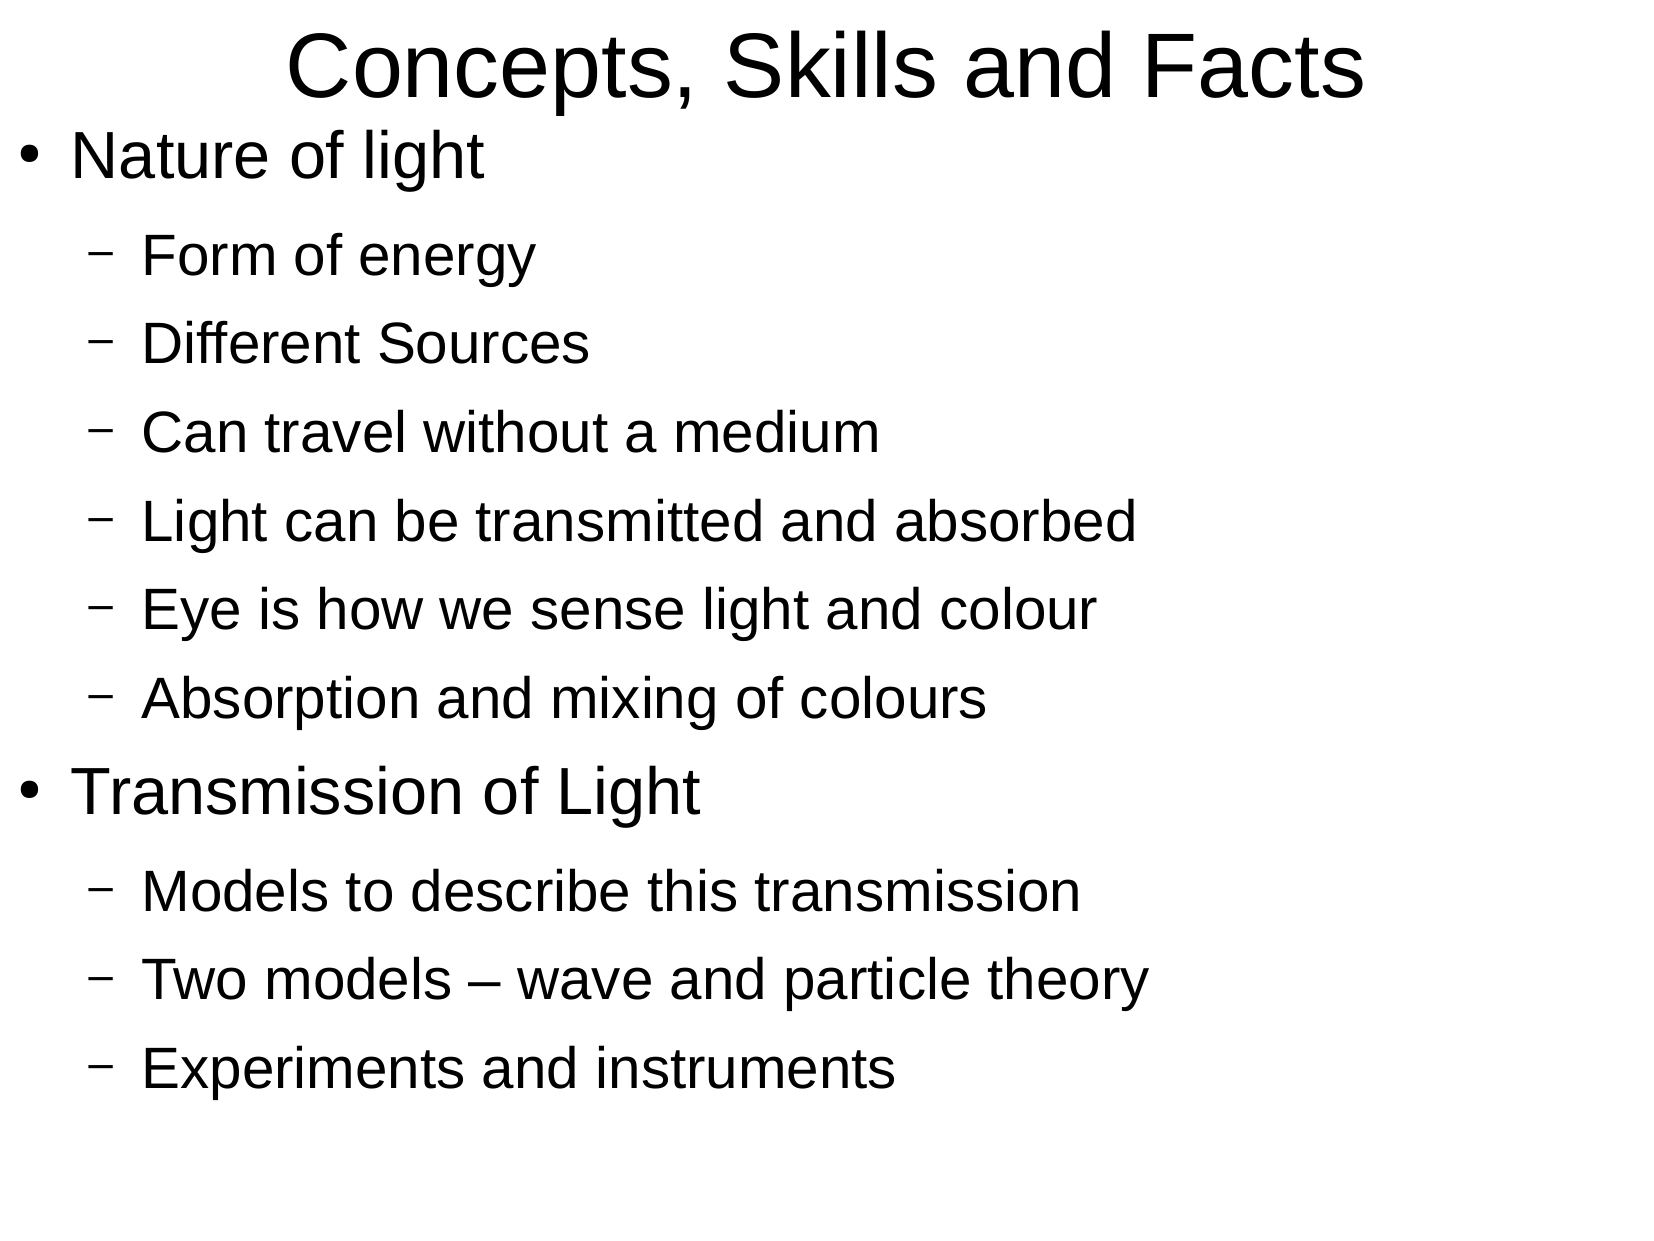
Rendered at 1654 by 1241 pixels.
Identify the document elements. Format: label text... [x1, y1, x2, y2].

title Concepts, Skills and Facts [82, 14, 1571, 118]
list Nature of light Form of energy Different Sources Can travel without a medium Light can be transmitted and absorbed Eye is how we sense light and colour Absorption and mixing of colours Transmission of Light Models to describe this transmission Two models – wave and particle theory Experiments and instruments [0, 118, 1654, 1241]
